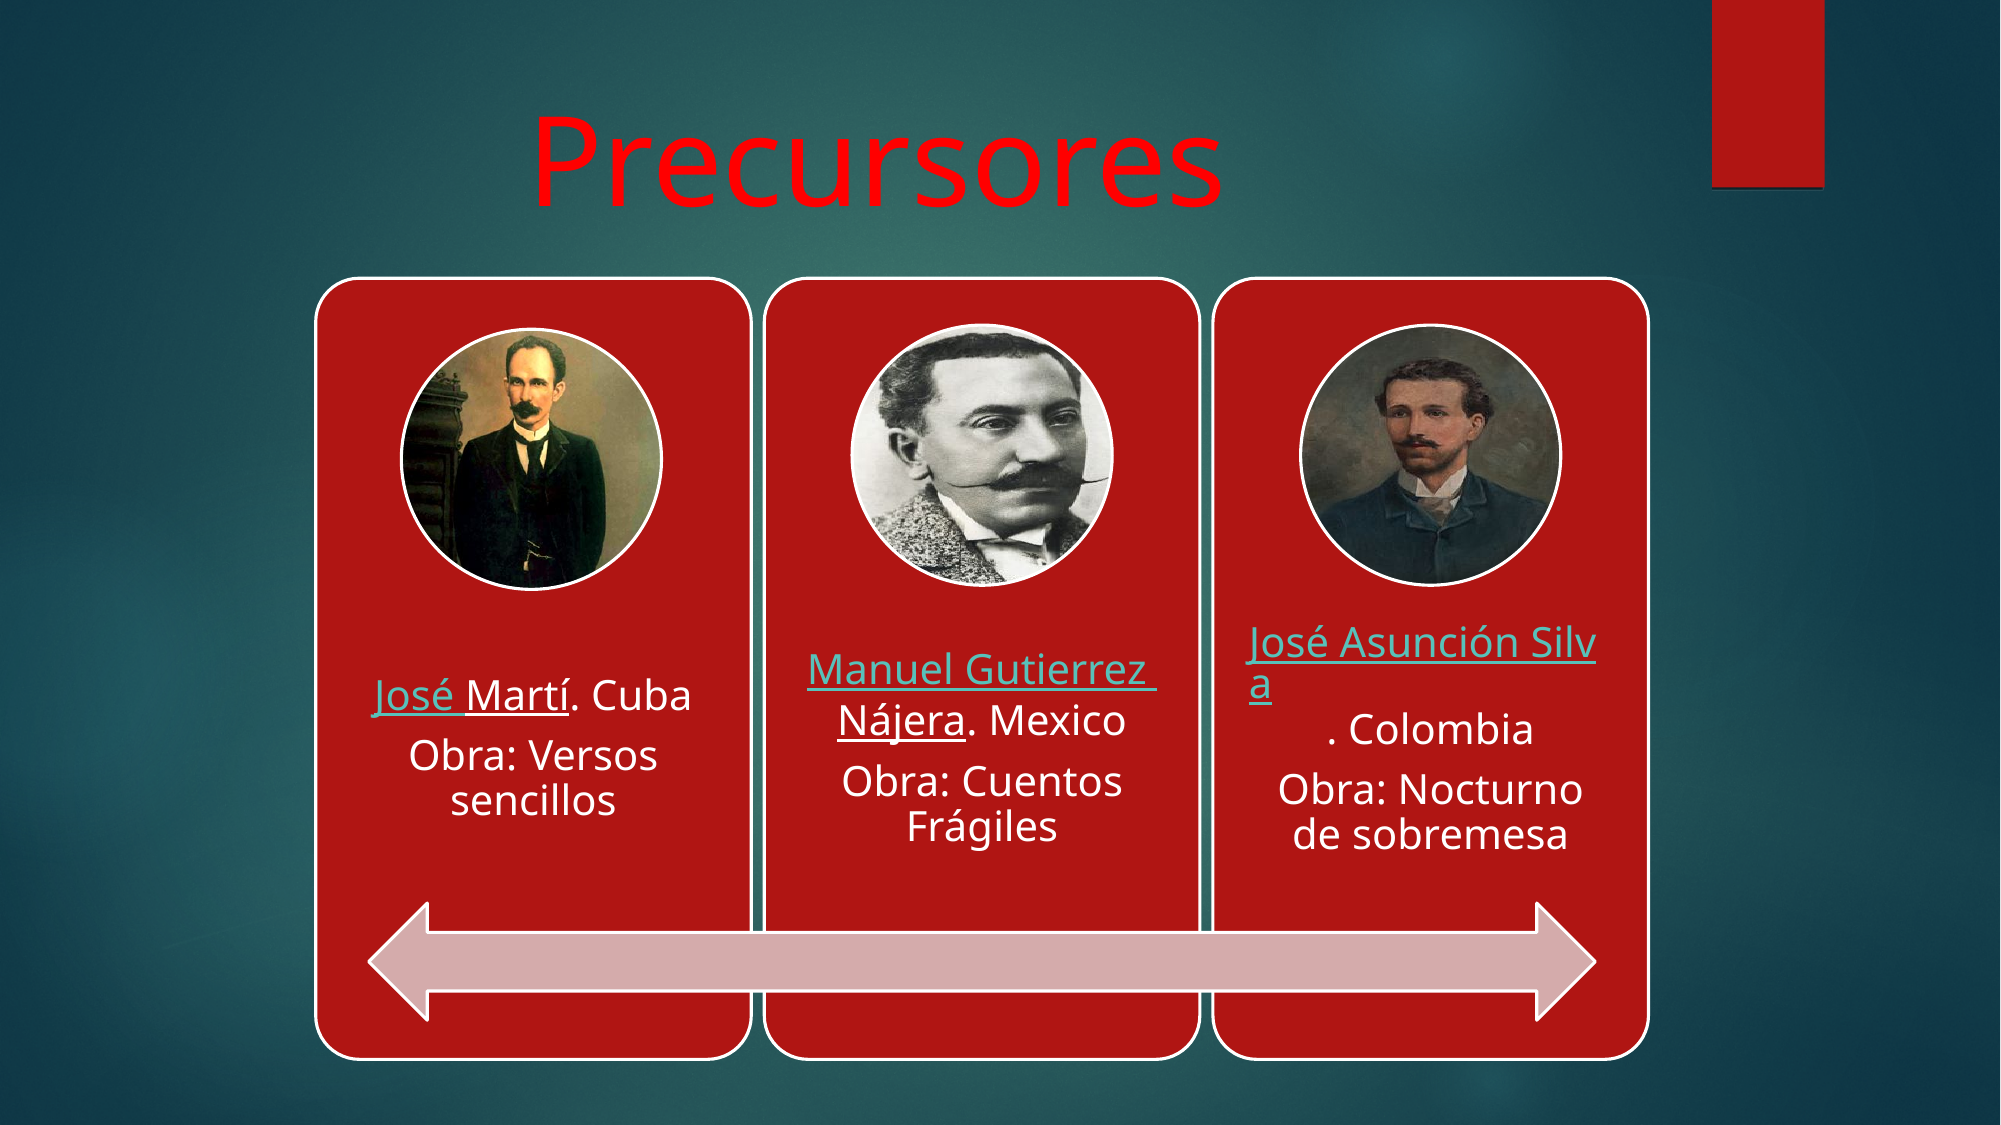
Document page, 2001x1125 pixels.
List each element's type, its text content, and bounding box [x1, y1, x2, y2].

text_box Manuel Gutierrez Nájera. Mexico Obra: Cuentos Frágiles [764, 991, 1200, 1060]
text_box José Martí. Cuba Obra: Versos sencillos [315, 278, 752, 1060]
text_box [401, 329, 662, 590]
text_box [1300, 325, 1561, 586]
text_box Manuel Gutierrez Nájera. Mexico Obra: Cuentos Frágiles [764, 278, 1200, 932]
text_box [852, 325, 1113, 586]
title Precursores [106, 74, 1649, 304]
text_box José Asunción Silva. Colombia Obra: Nocturno de sobremesa [1212, 278, 1649, 1060]
picture [0, 0, 2001, 1125]
text_box [368, 903, 1596, 1021]
